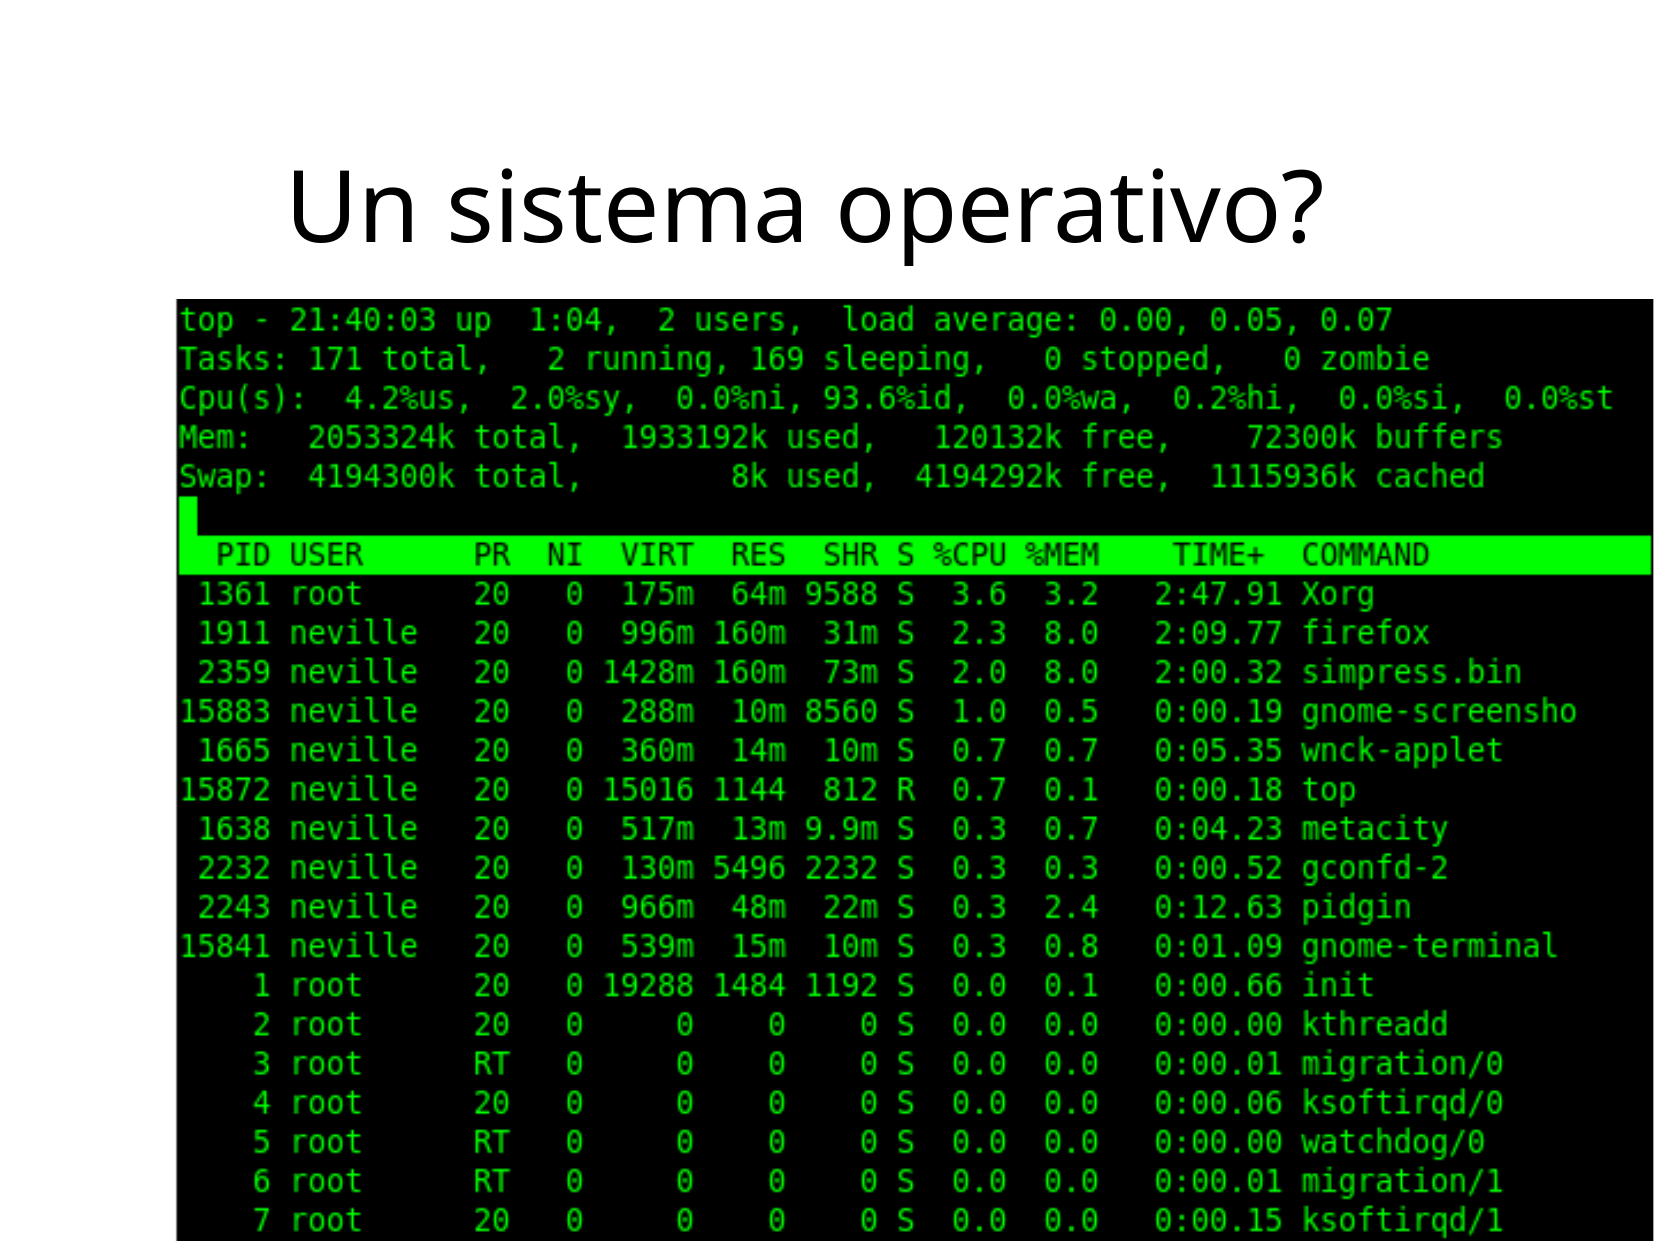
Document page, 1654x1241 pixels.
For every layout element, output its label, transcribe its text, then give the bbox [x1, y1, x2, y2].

title Un sistema operativo? [75, 107, 1538, 301]
picture [175, 299, 1654, 1241]
